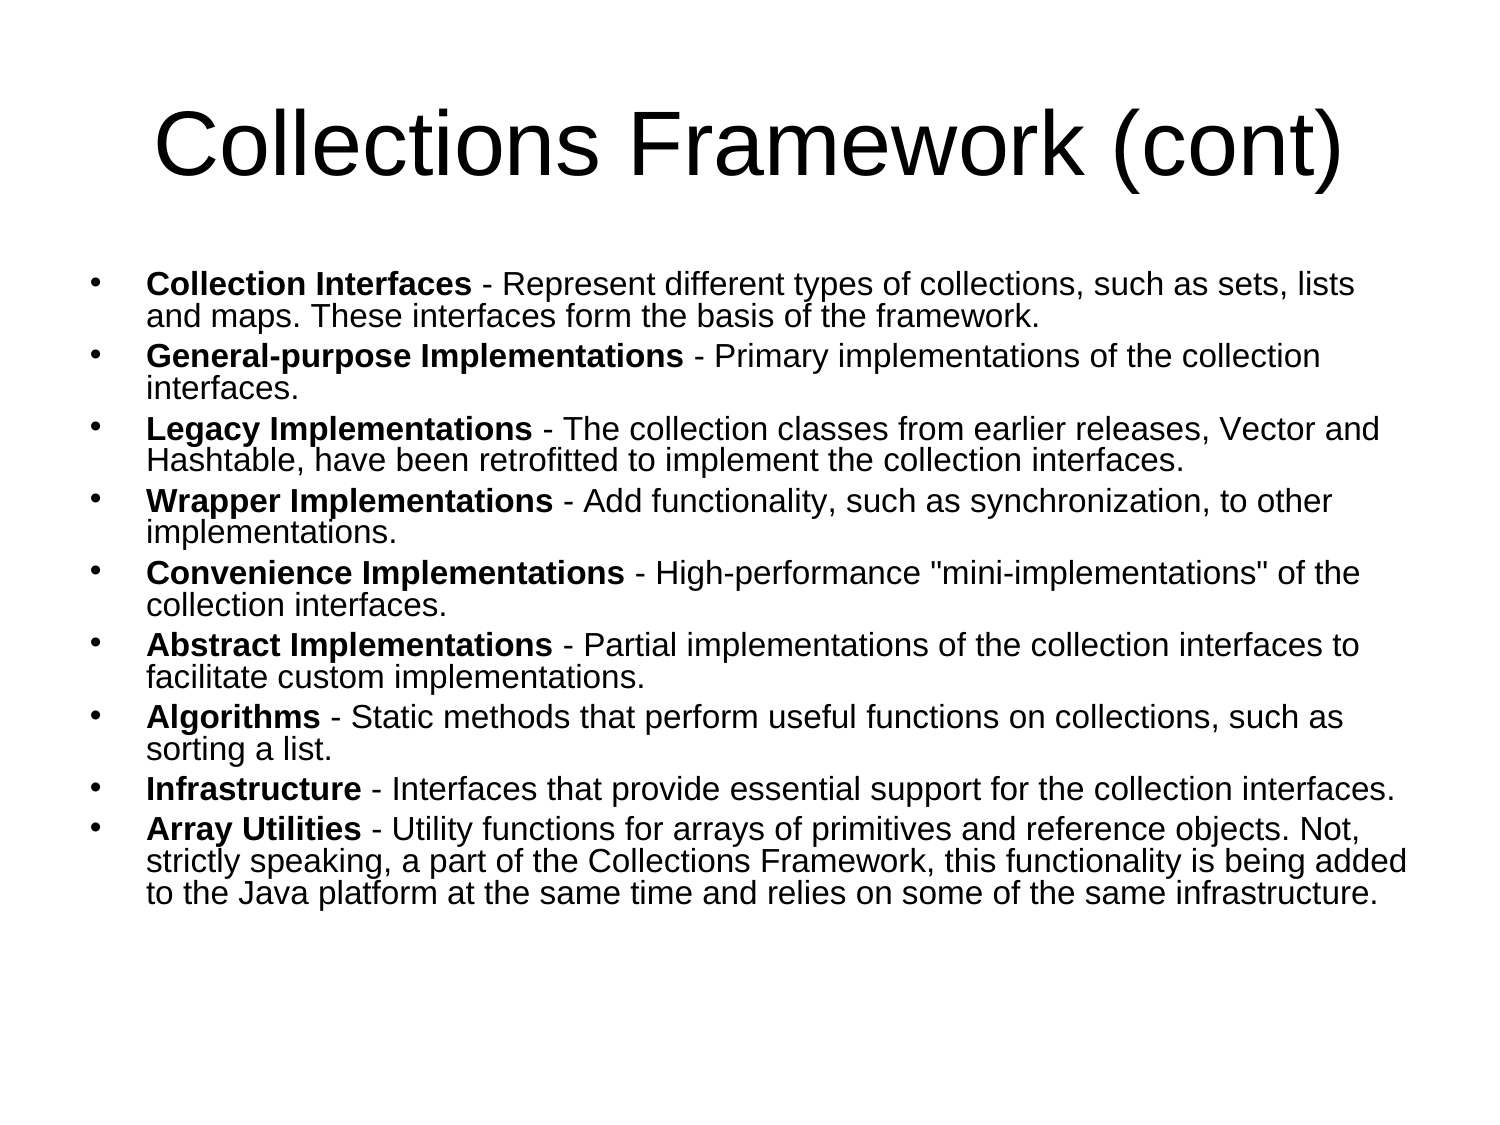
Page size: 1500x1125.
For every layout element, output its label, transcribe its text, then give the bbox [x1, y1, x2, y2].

list Collection Interfaces - Represent different types of collections, such as sets, lists and maps. These interfaces form the basis of the framework. General-purpose Implementations - Primary implementations of the collection interfaces. Legacy Implementations - The collection classes from earlier releases, Vector and Hashtable, have been retrofitted to implement the collection interfaces. Wrapper Implementations - Add functionality, such as synchronization, to other implementations. Convenience Implementations - High-performance "mini-implementations" of the collection interfaces. Abstract Implementations - Partial implementations of the collection interfaces to facilitate custom implementations. Algorithms - Static methods that perform useful functions on collections, such as sorting a list. Infrastructure - Interfaces that provide essential support for the collection interfaces. Array Utilities - Utility functions for arrays of primitives and reference objects. Not, strictly speaking, a part of the Collections Framework, this functionality is being added to the Java platform at the same time and relies on some of the same infrastructure. [75, 262, 1426, 1006]
title Collections Framework (cont) [75, 45, 1426, 233]
